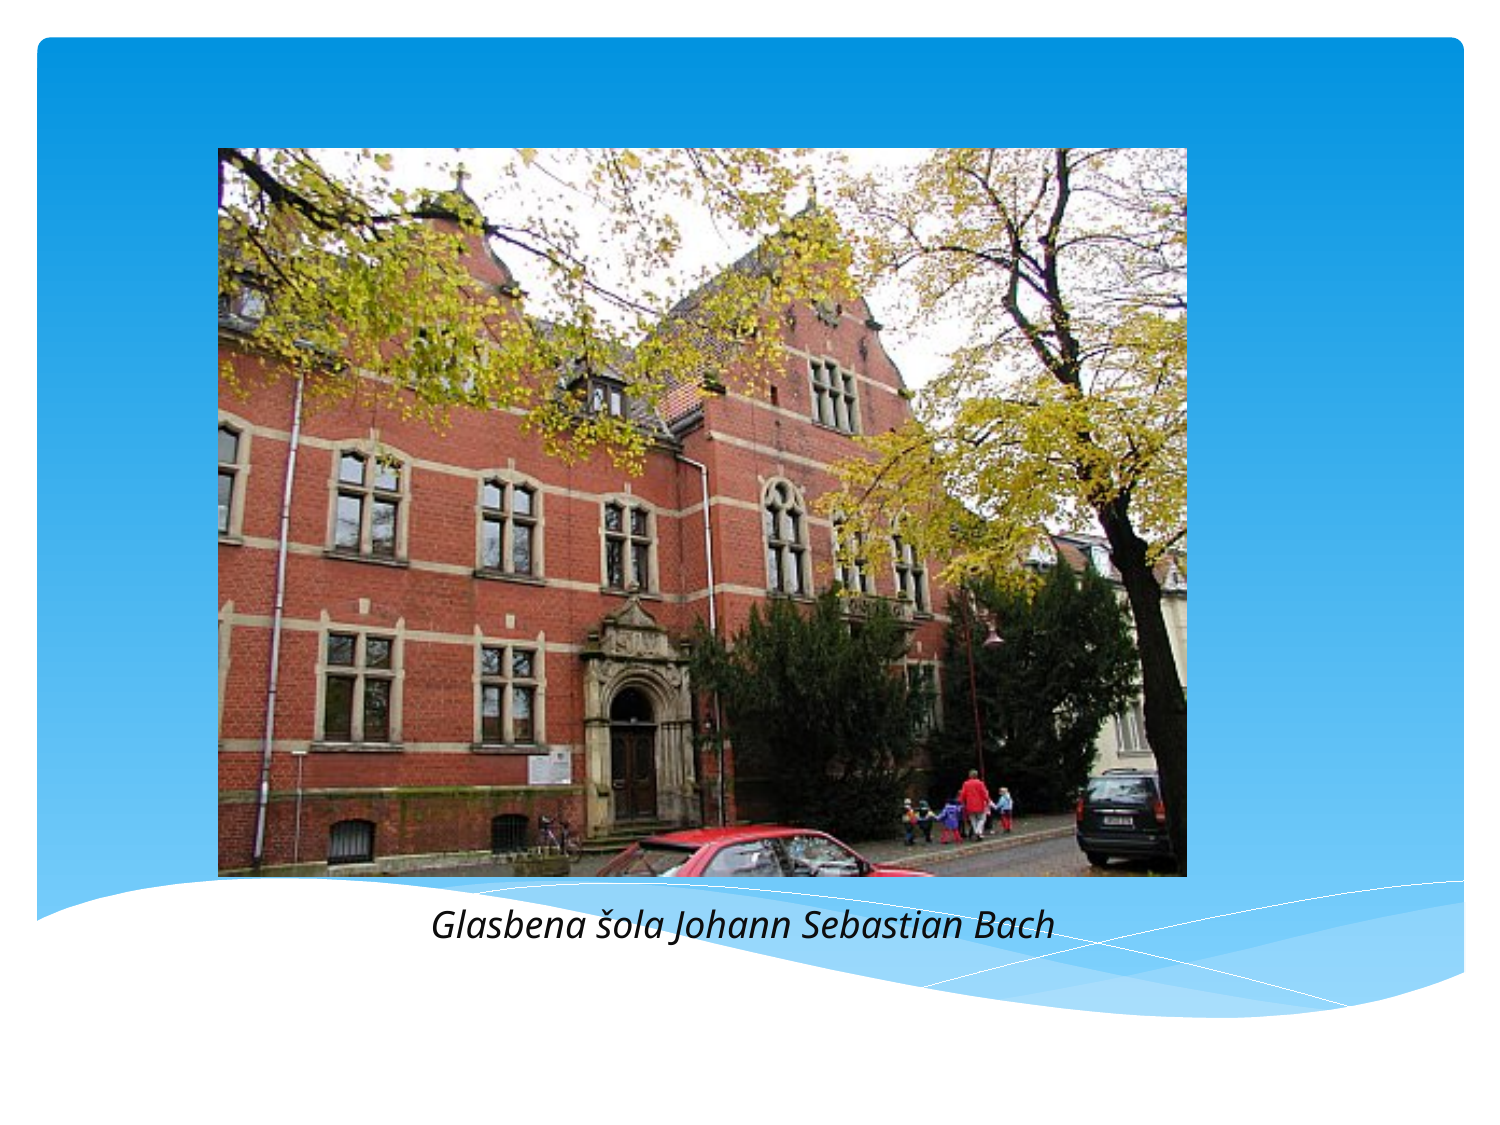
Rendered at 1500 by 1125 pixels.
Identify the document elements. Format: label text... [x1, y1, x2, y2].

subtitle Glasbena šola Johann Sebastian Bach [218, 893, 1269, 961]
picture [218, 149, 1187, 877]
